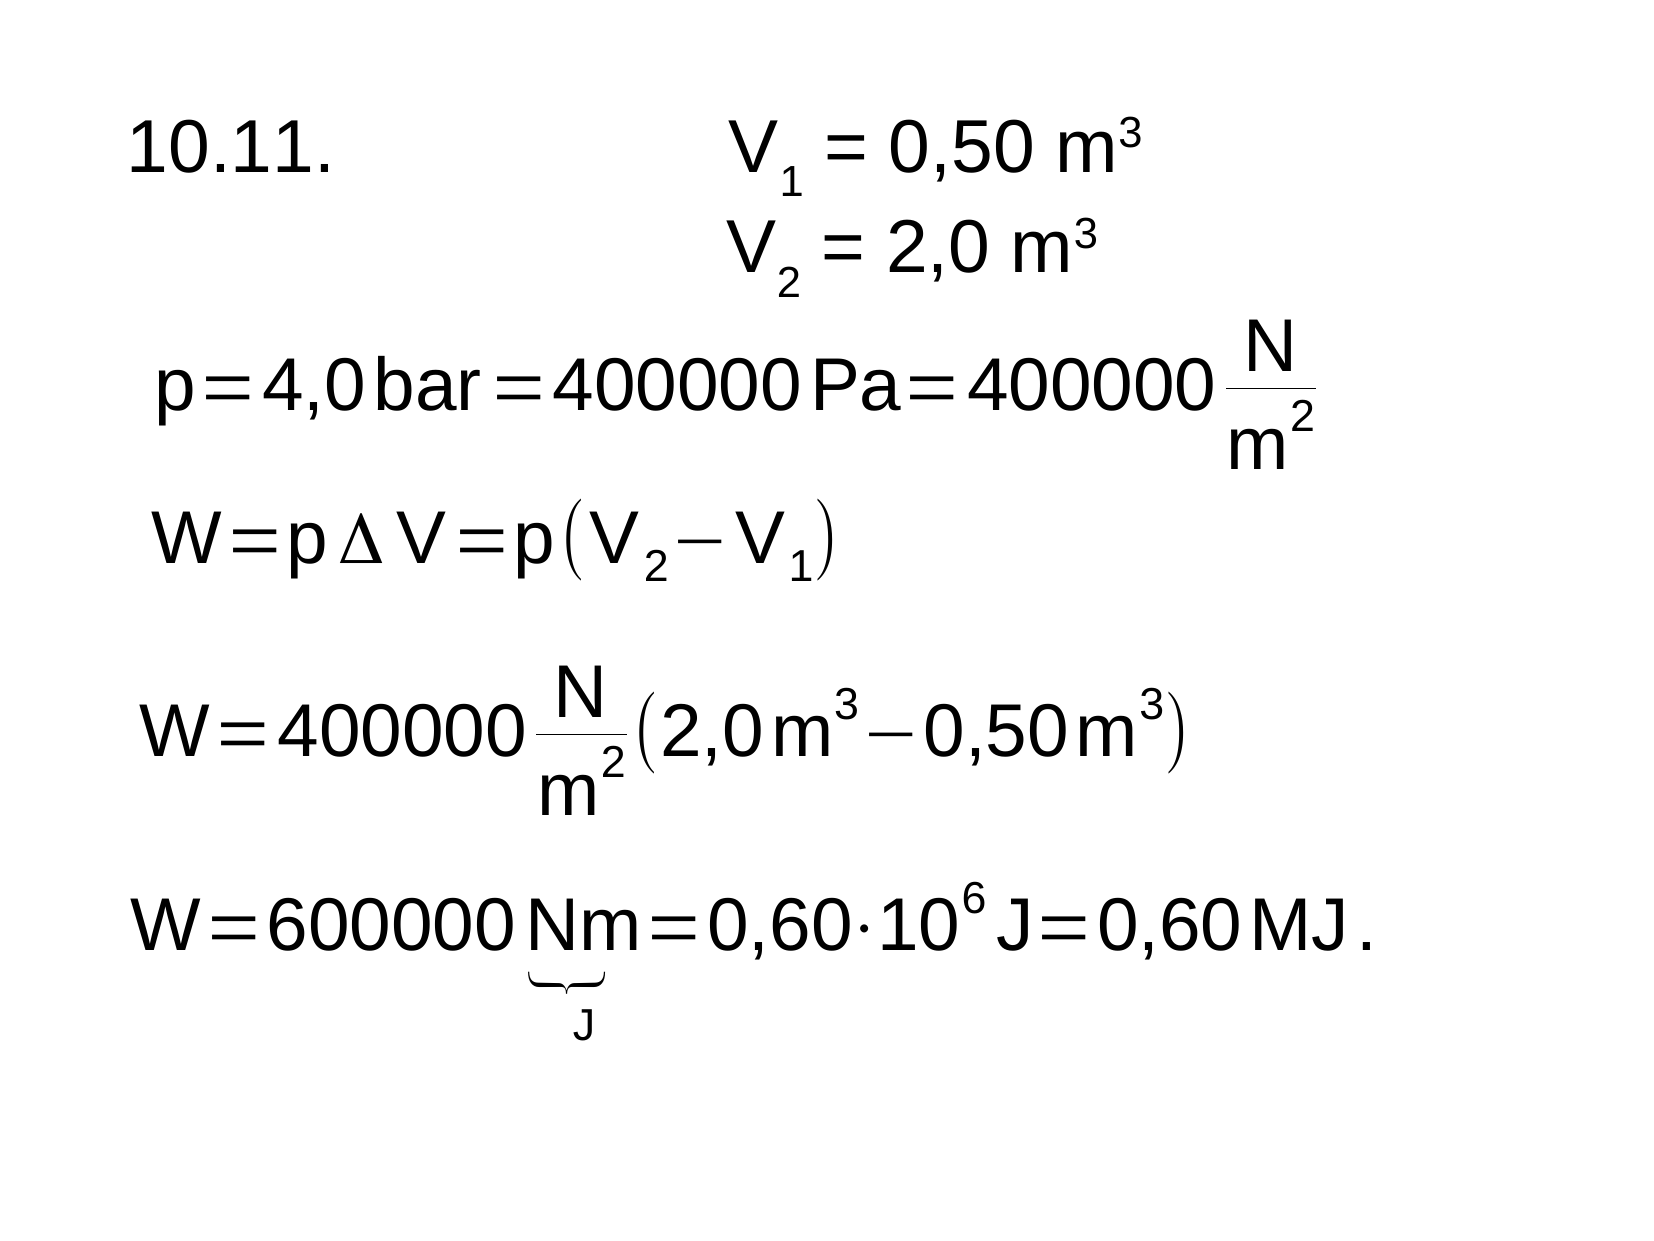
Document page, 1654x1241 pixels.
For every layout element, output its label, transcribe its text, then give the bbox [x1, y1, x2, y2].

text_box 10.11. V1 = 0,50 m3 V2 = 2,0 m3 [112, 89, 1158, 390]
chart [120, 872, 1384, 1050]
chart [129, 649, 1196, 831]
chart [148, 303, 1324, 485]
chart [141, 494, 846, 591]
